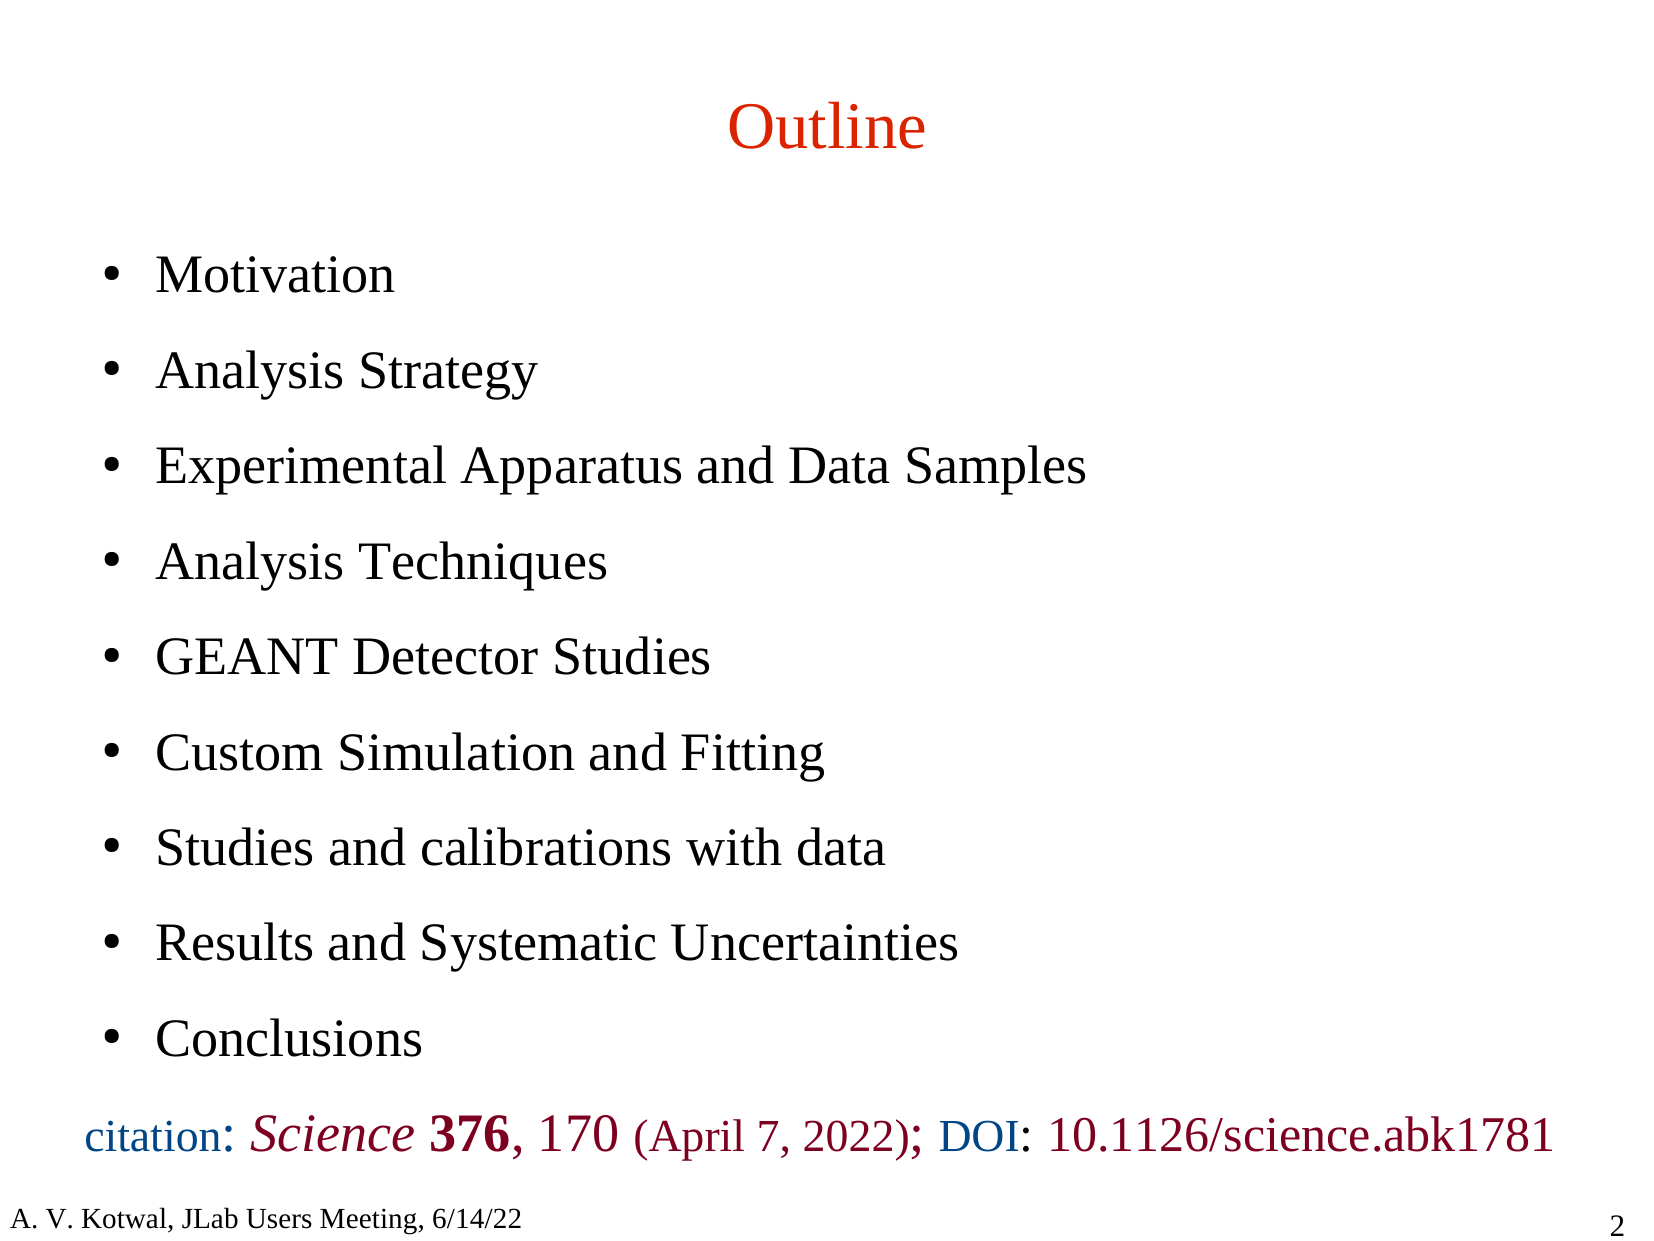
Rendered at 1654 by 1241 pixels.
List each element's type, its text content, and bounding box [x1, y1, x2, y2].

list Motivation Analysis Strategy Experimental Apparatus and Data Samples Analysis Techniques GEANT Detector Studies Custom Simulation and Fitting Studies and calibrations with data Results and Systematic Uncertainties Conclusions citation: Science 376, 170 (April 7, 2022); DOI: 10.1126/science.abk1781 [84, 244, 1589, 1224]
title Outline [121, 49, 1534, 203]
